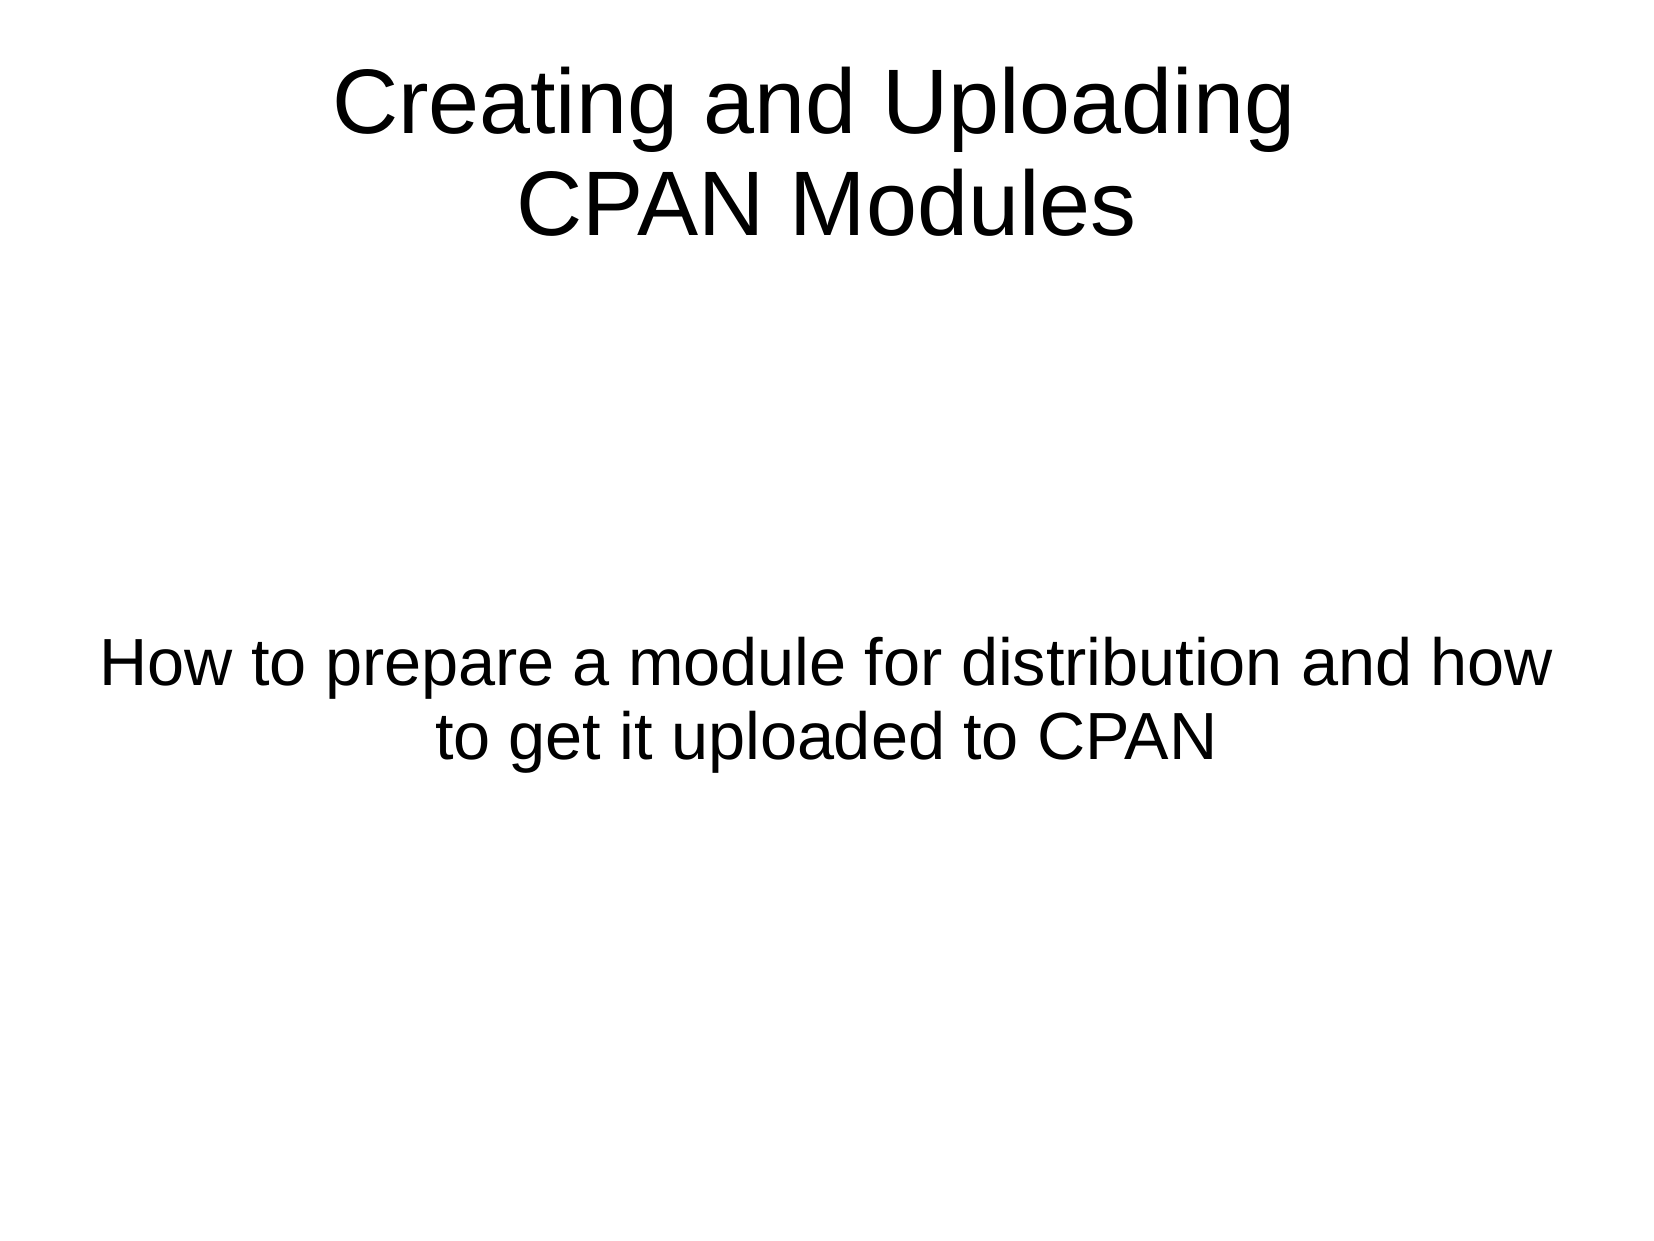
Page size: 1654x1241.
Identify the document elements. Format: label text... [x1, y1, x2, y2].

title Creating and Uploading CPAN Modules [82, 49, 1571, 257]
subtitle How to prepare a module for distribution and how to get it uploaded to CPAN [82, 290, 1571, 1109]
